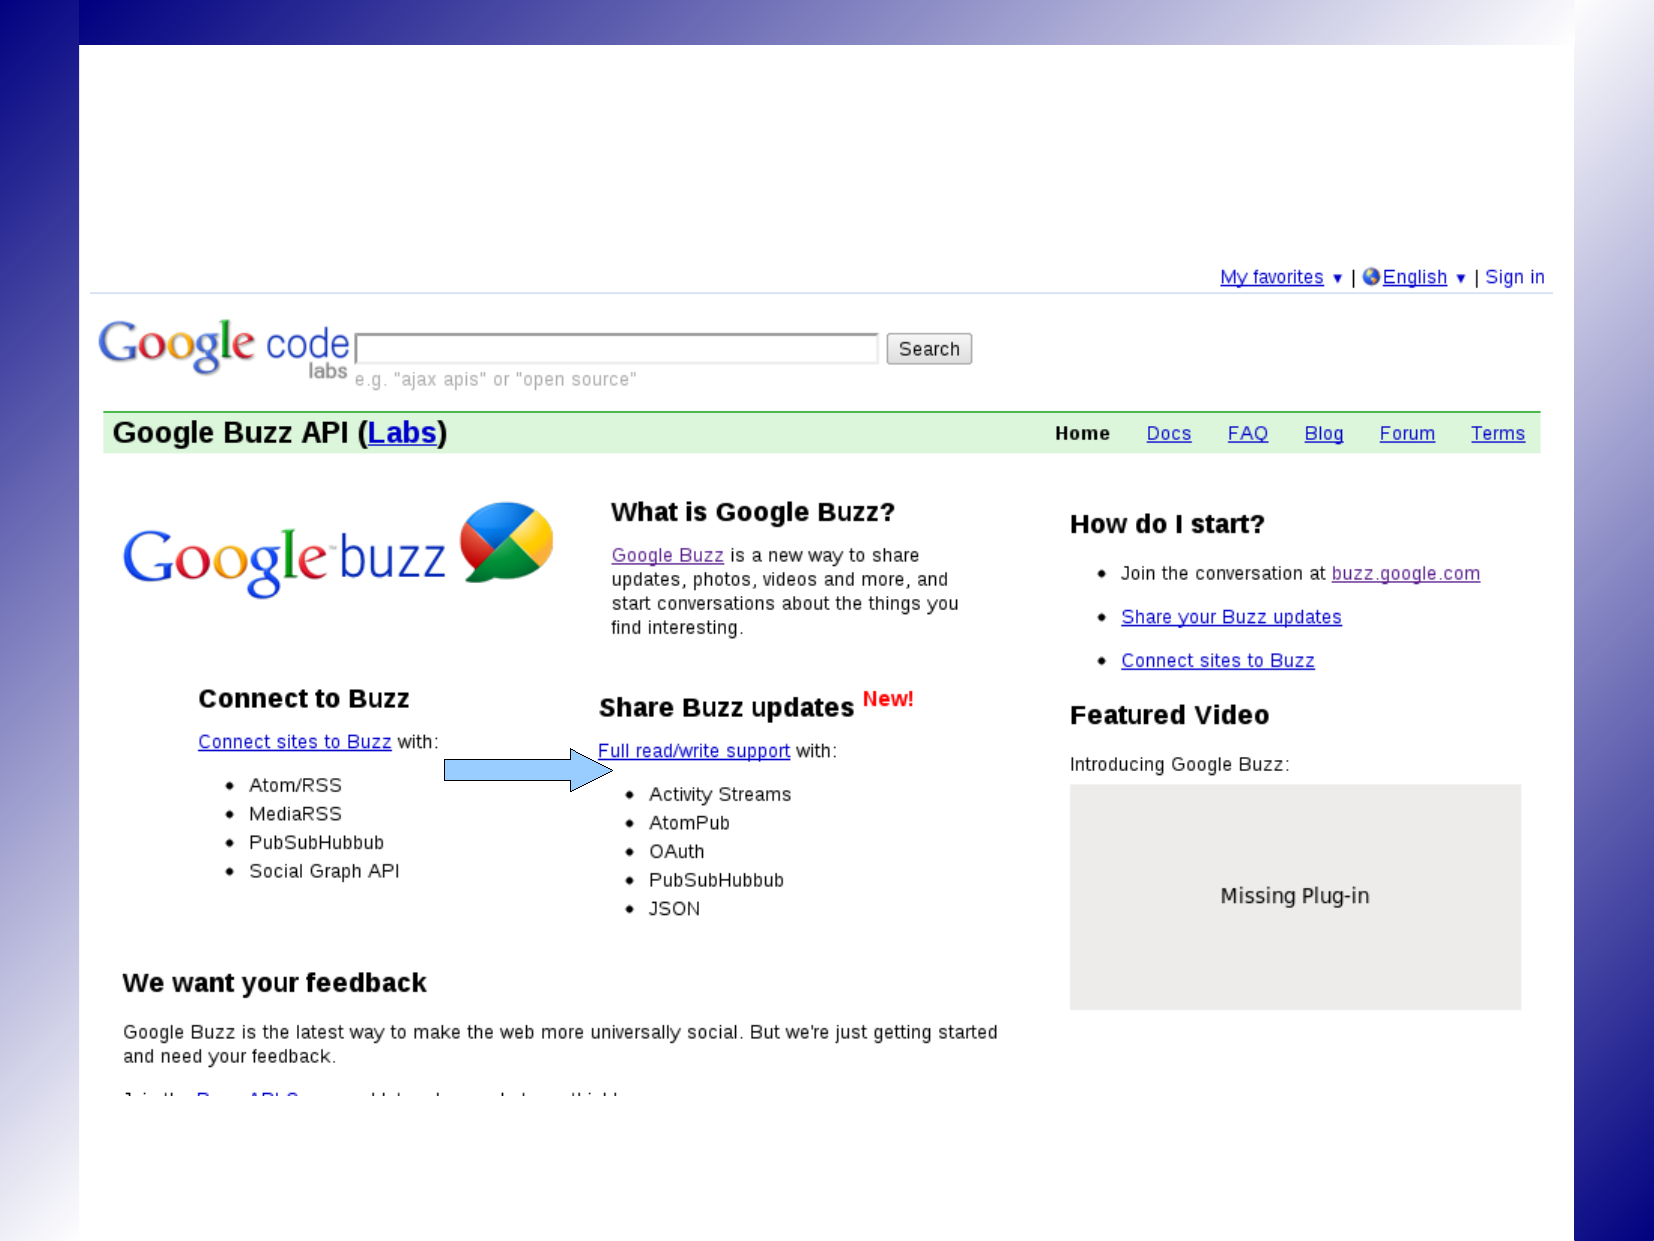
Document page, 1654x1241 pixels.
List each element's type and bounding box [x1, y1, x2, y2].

picture [90, 258, 1553, 1096]
text_box [444, 748, 613, 792]
